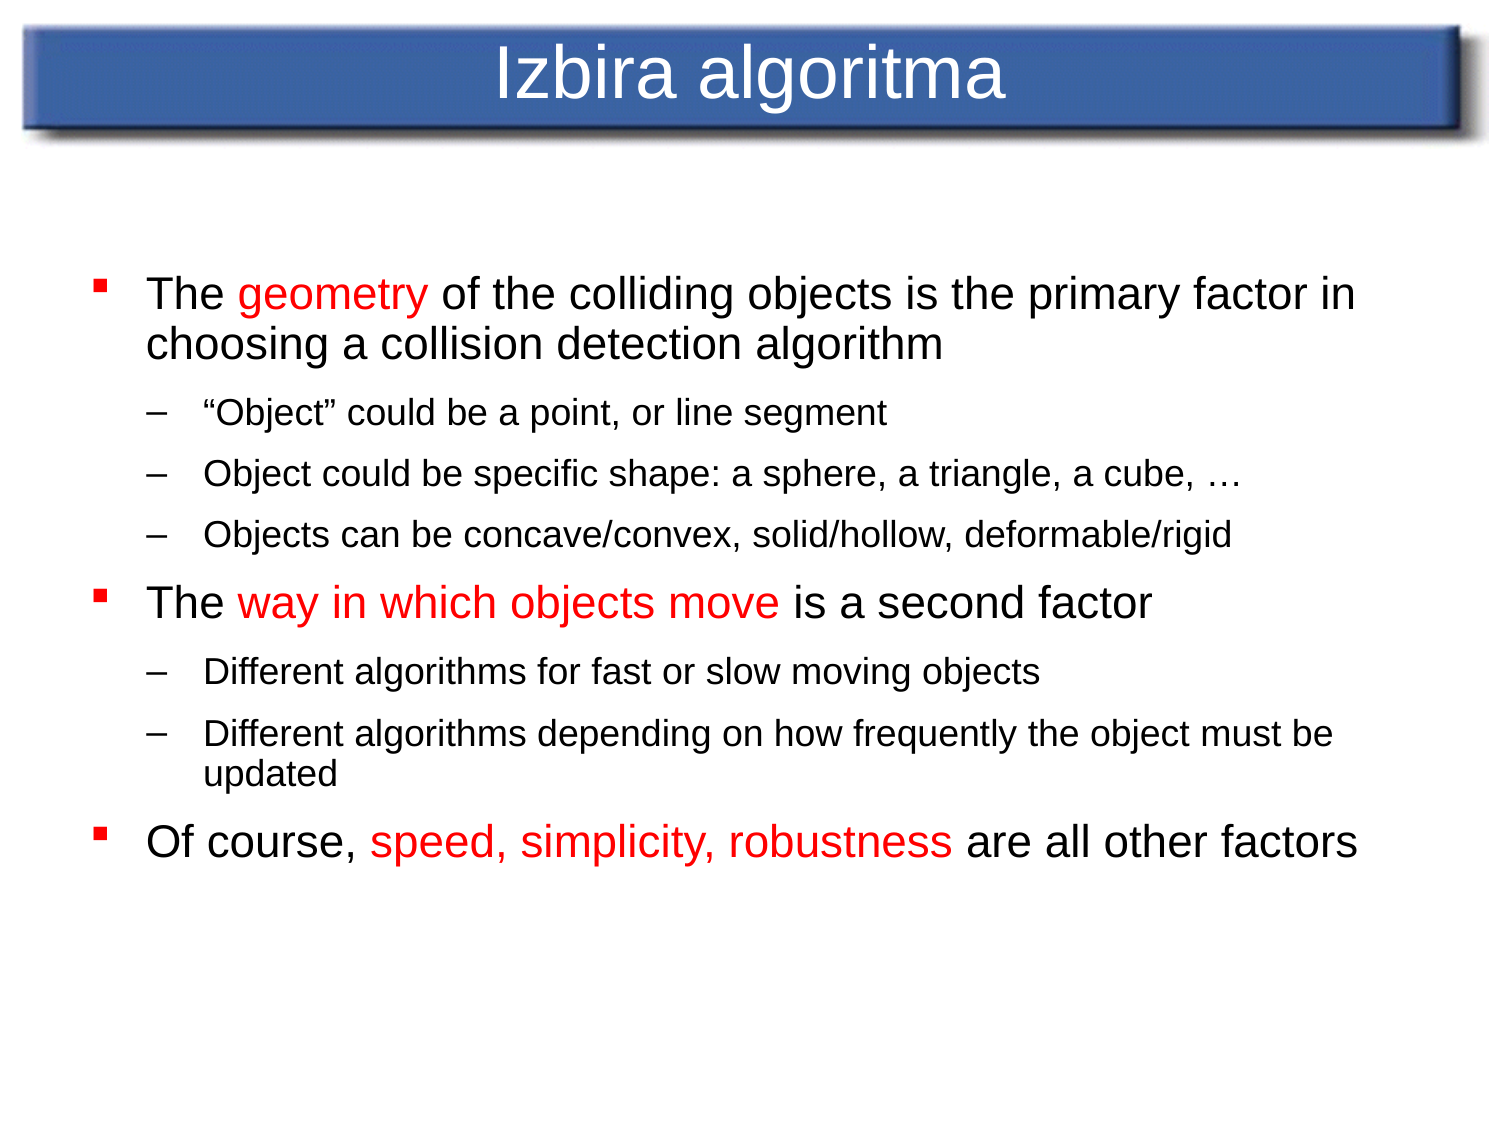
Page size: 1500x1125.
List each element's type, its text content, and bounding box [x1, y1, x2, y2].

list The geometry of the colliding objects is the primary factor in choosing a collision detection algorithm “Object” could be a point, or line segment Object could be specific shape: a sphere, a triangle, a cube, … Objects can be concave/convex, solid/hollow, deformable/rigid The way in which objects move is a second factor Different algorithms for fast or slow moving objects Different algorithms depending on how frequently the object must be updated Of course, speed, simplicity, robustness are all other factors [74, 262, 1375, 1006]
picture [21, 22, 1489, 149]
title Izbira algoritma [75, 0, 1426, 138]
